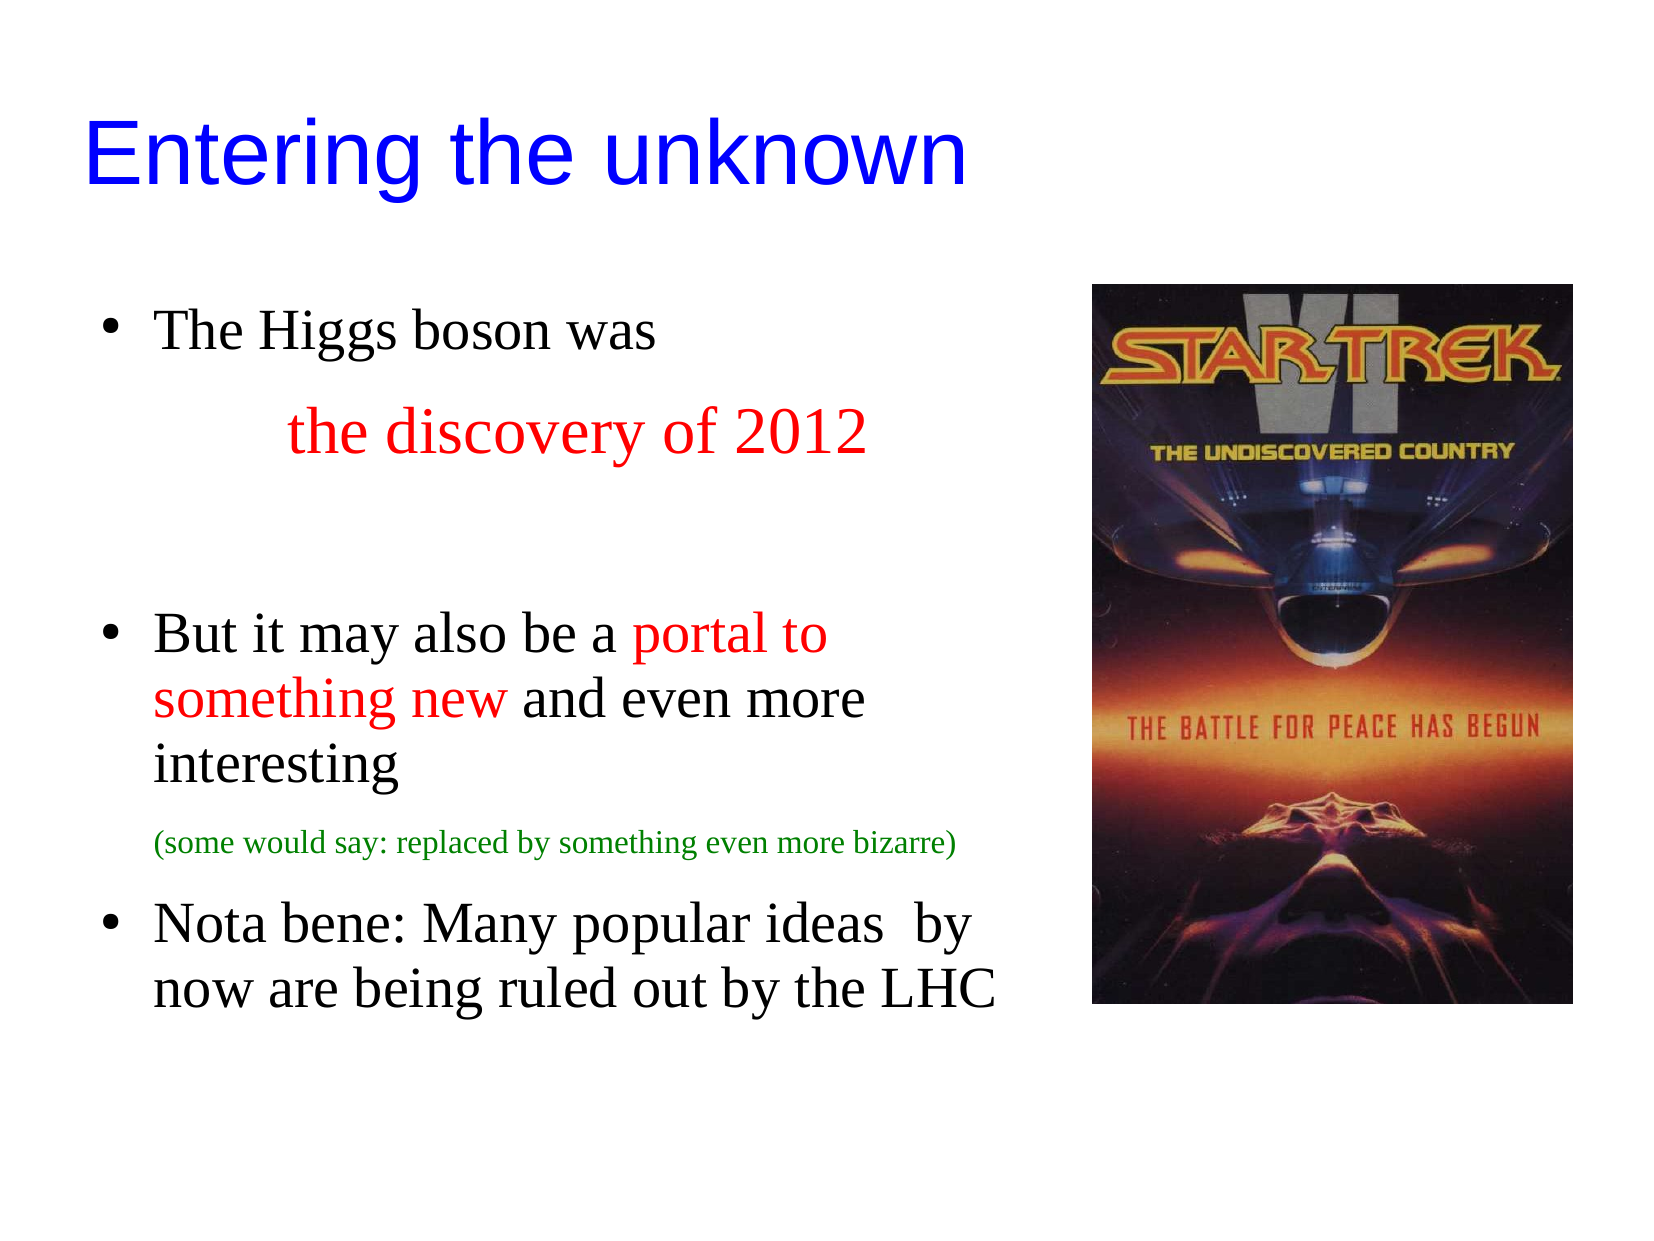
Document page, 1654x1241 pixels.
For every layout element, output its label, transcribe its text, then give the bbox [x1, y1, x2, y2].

title Entering the unknown [82, 49, 1571, 257]
picture [1092, 284, 1573, 1004]
list The Higgs boson was the discovery of 2012 But it may also be a portal to something new and even more interesting (some would say: replaced by something even more bizarre) Nota bene: Many popular ideas by now are being ruled out by the LHC [82, 290, 1004, 1202]
